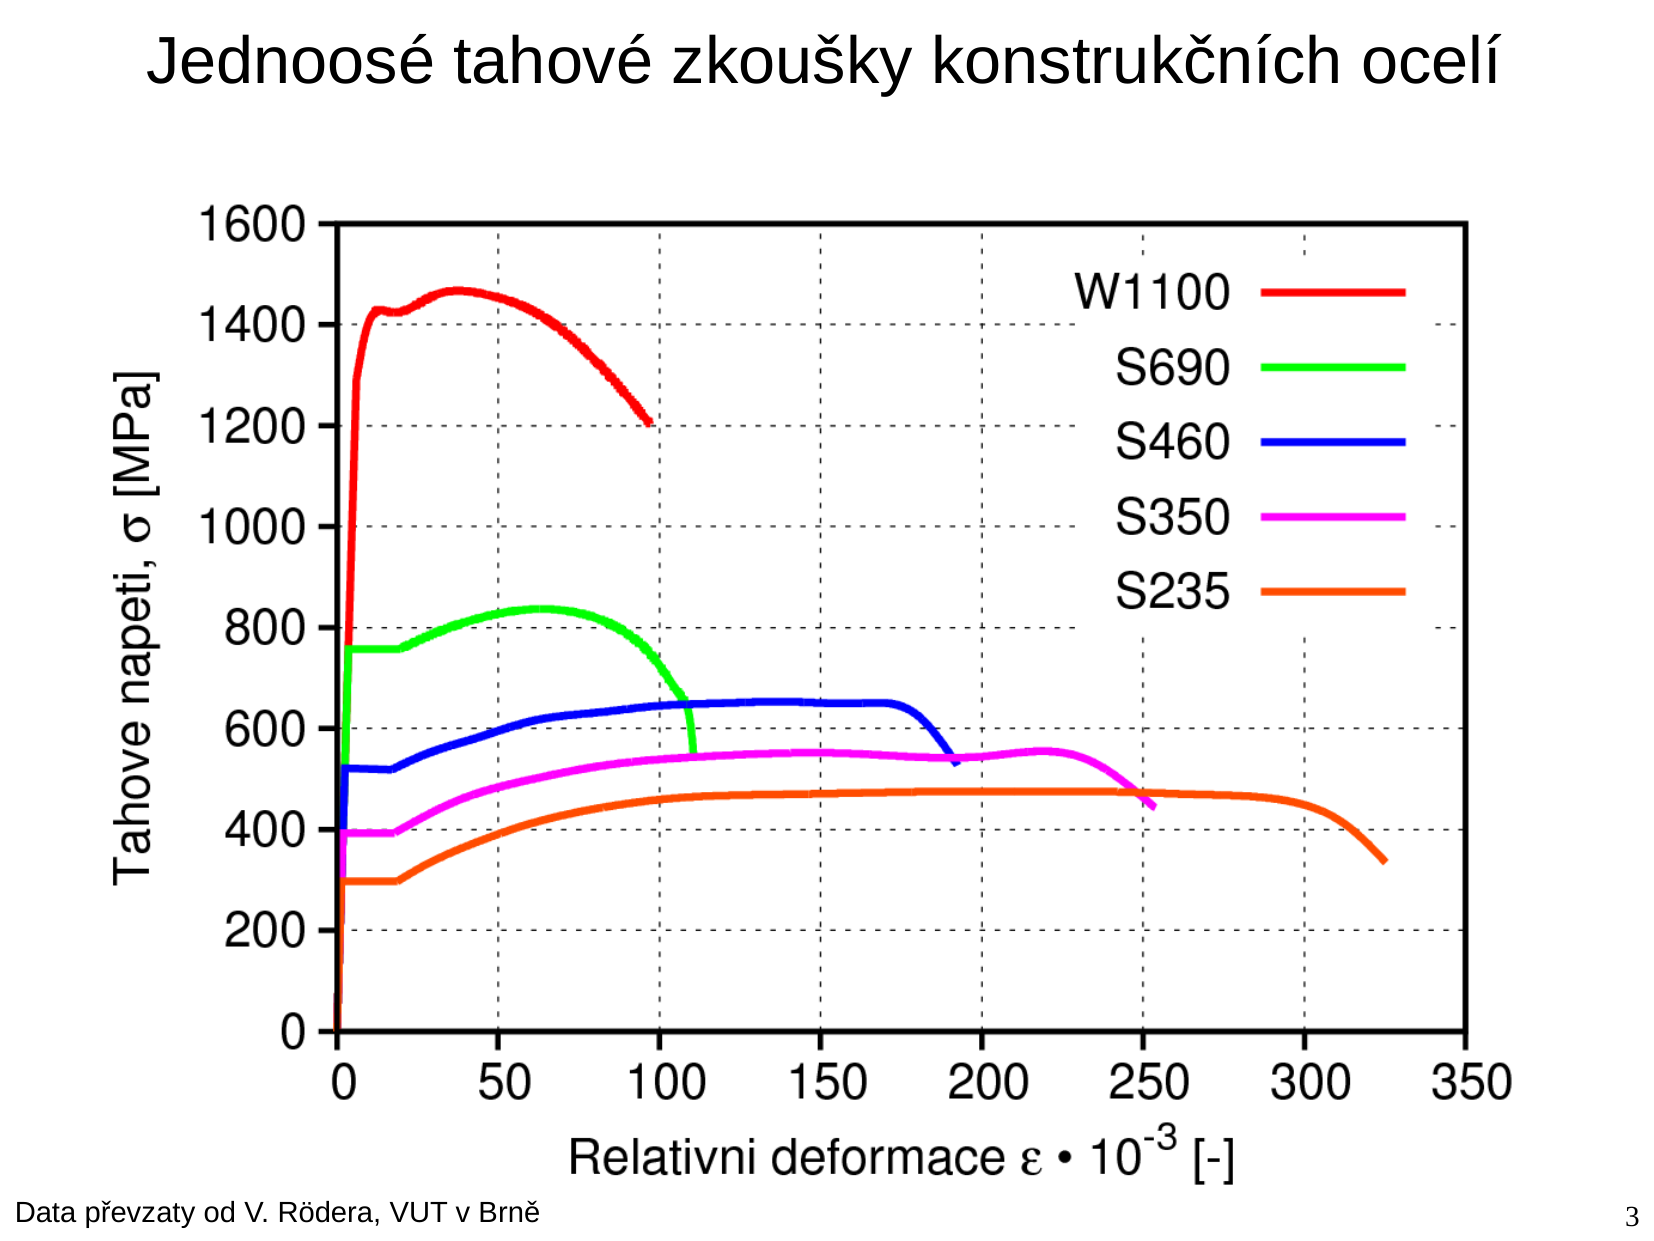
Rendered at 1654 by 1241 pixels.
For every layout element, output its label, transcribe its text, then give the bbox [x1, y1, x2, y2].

title Jednoosé tahové zkoušky konstrukčních ocelí [37, 8, 1613, 113]
picture [33, 164, 1538, 1241]
text_box Data převzaty od V. Rödera, VUT v Brně [0, 1188, 1313, 1241]
